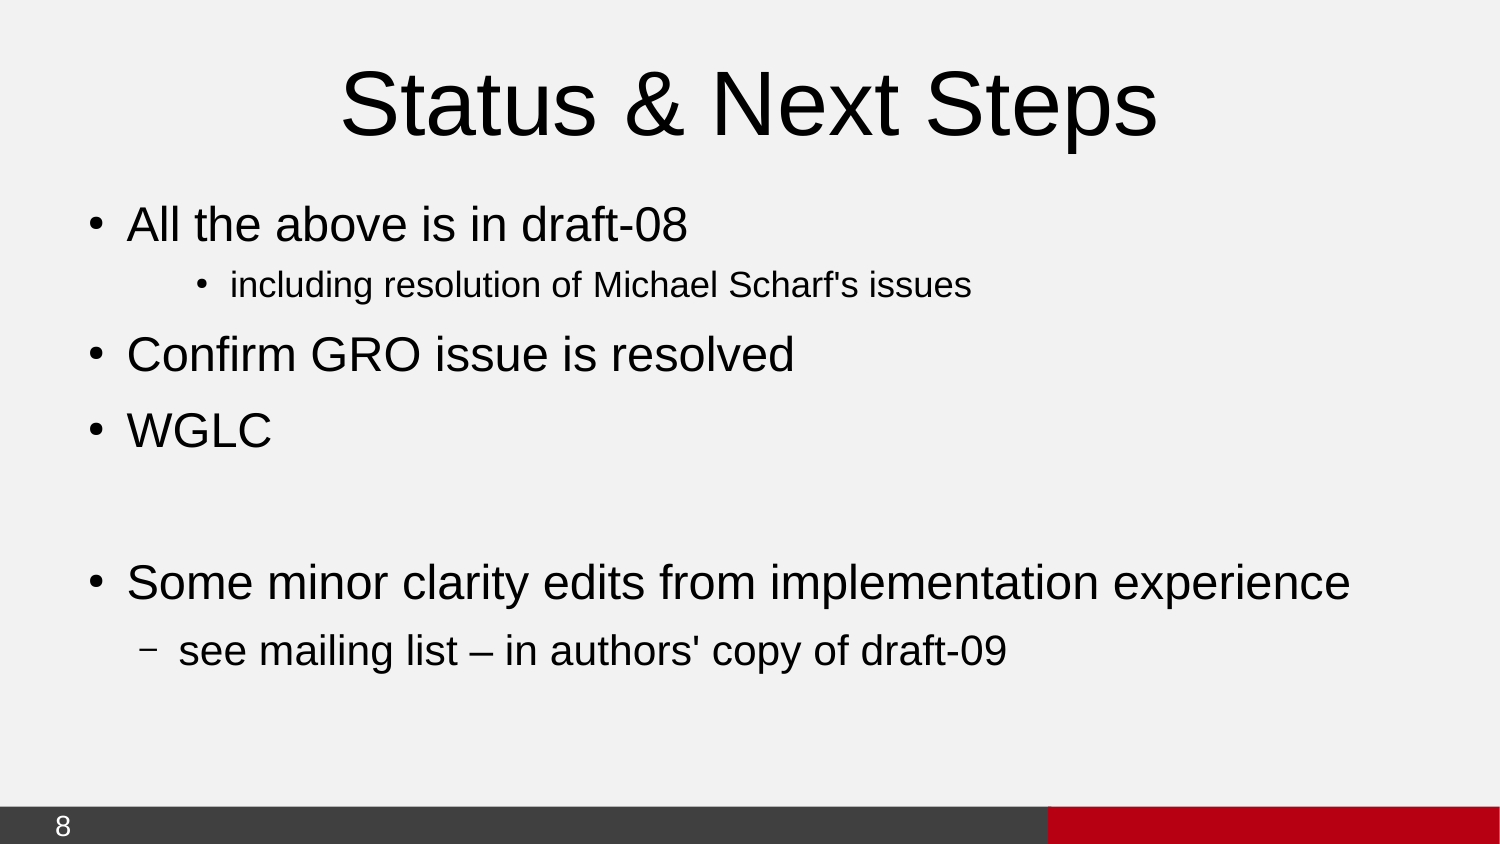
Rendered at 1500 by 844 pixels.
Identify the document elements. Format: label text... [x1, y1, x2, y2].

list All the above is in draft-08 including resolution of Michael Scharf's issues Confirm GRO issue is resolved WGLC Some minor clarity edits from implementation experience see mailing list – in authors' copy of draft-09 [75, 197, 1425, 687]
title Status & Next Steps [75, 33, 1425, 175]
